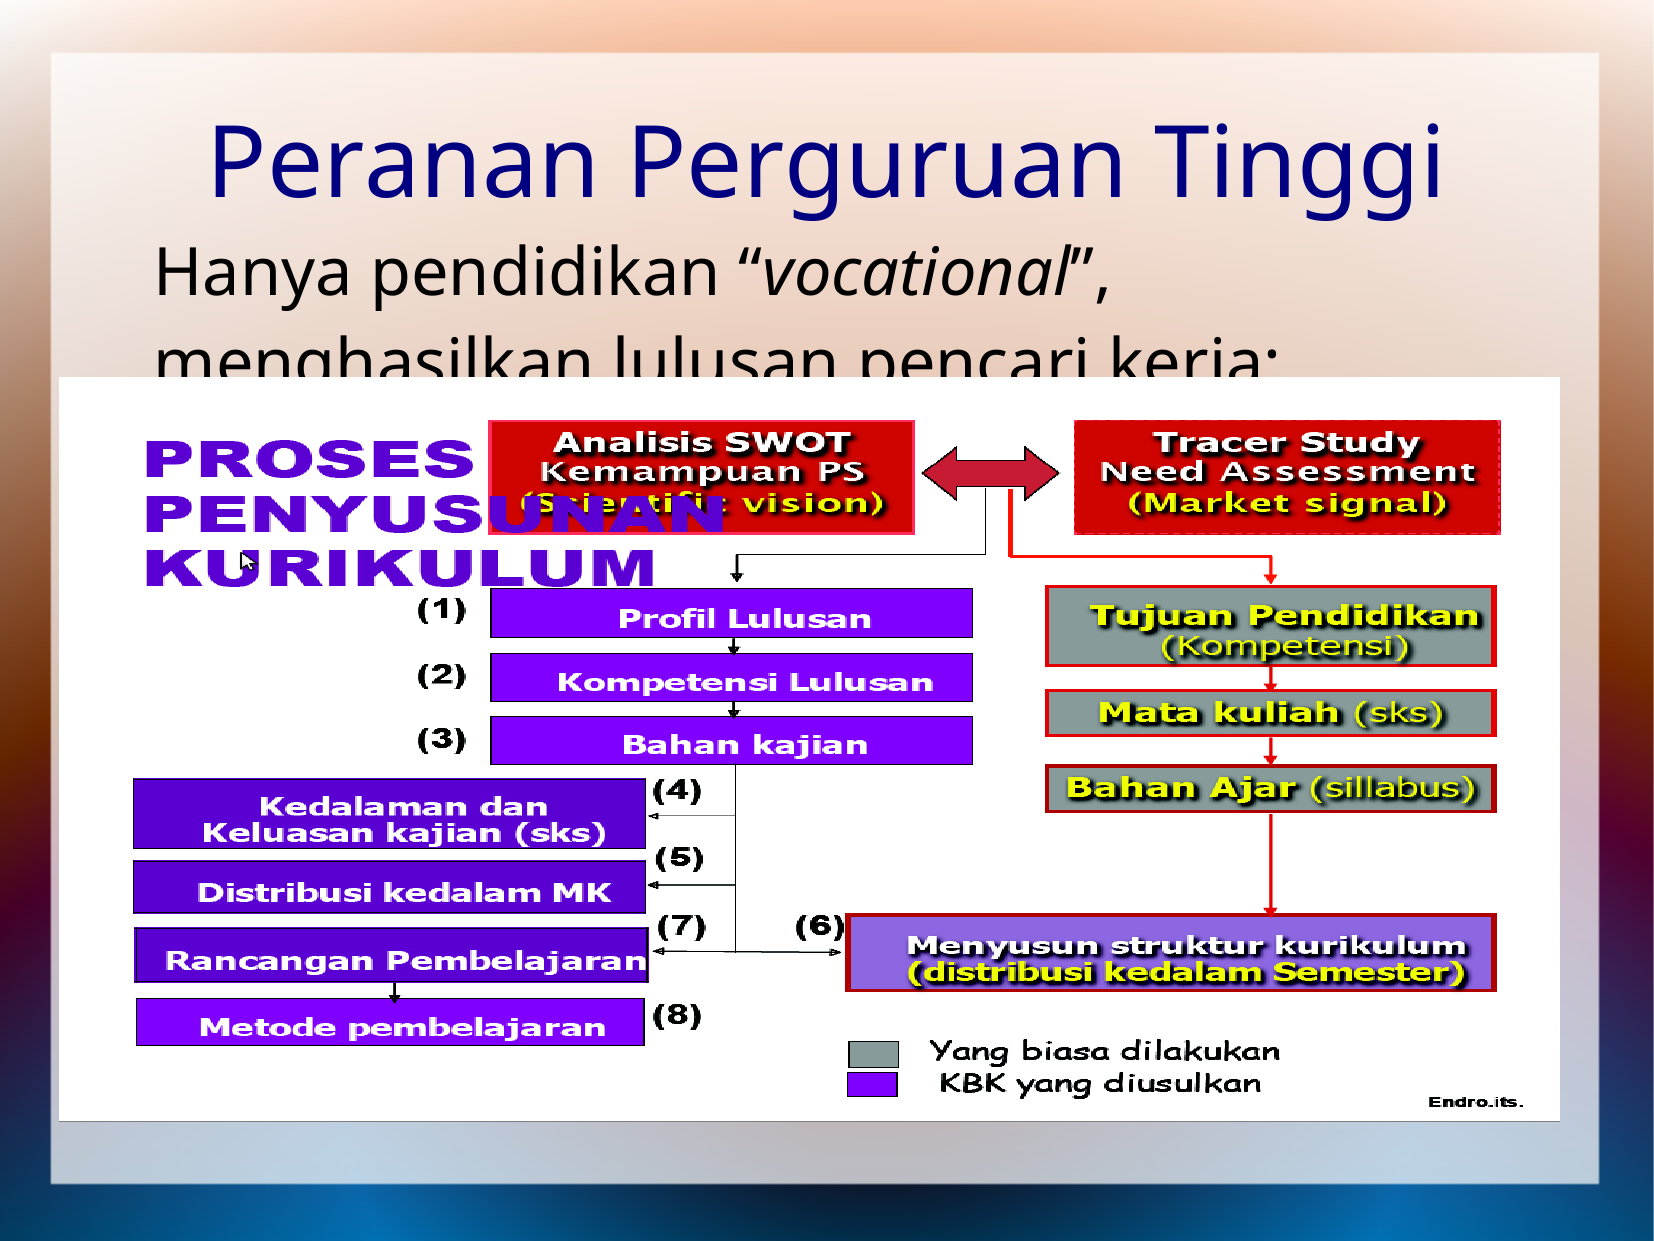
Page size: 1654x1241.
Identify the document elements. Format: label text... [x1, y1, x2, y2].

title Peranan Perguruan Tinggi [82, 55, 1571, 224]
list Hanya pendidikan “vocational”, menghasilkan lulusan pencari kerja: [82, 224, 1571, 944]
picture [0, 0, 1654, 1241]
